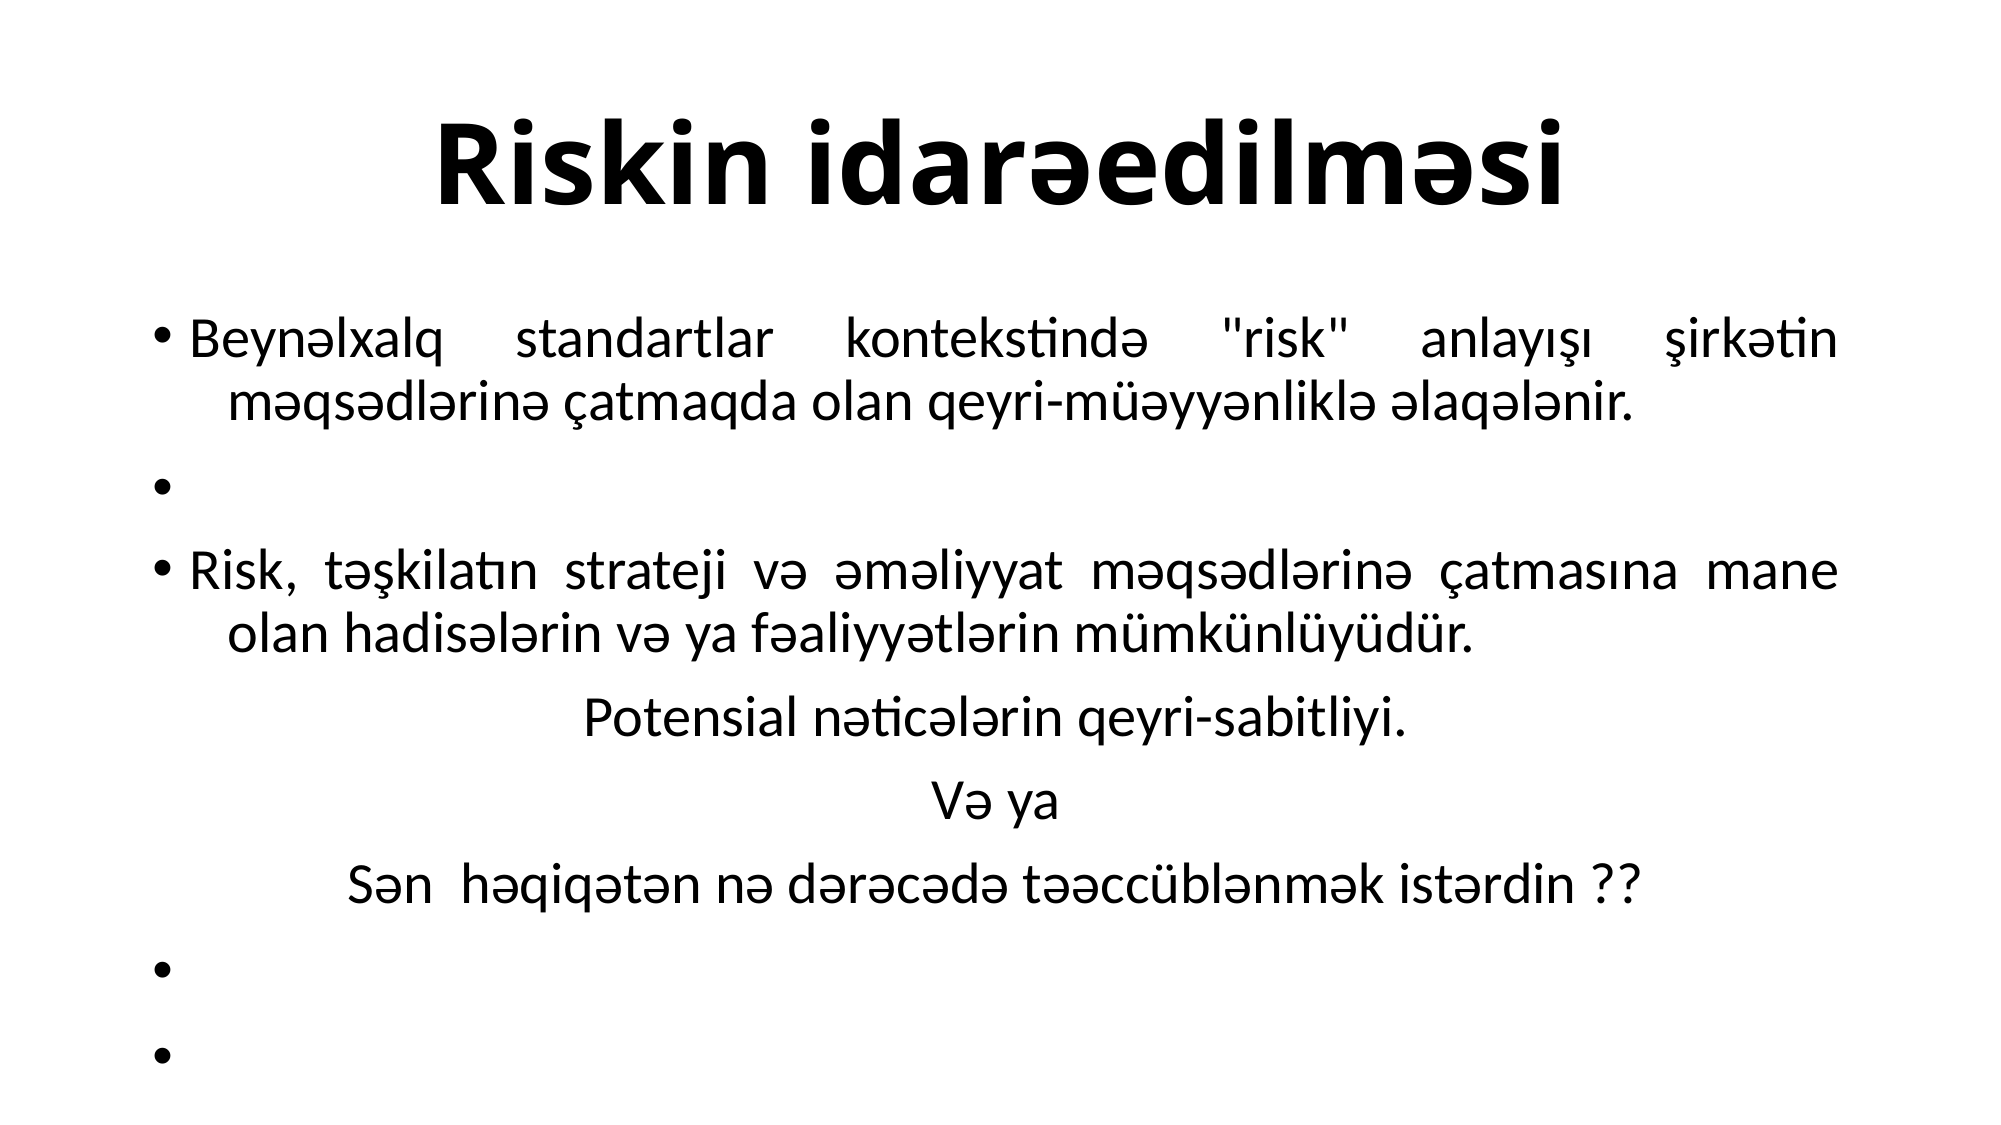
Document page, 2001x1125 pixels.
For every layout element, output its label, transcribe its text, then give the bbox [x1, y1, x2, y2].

list Beynəlxalq standartlar kontekstində "risk" anlayışı şirkətin məqsədlərinə çatmaqda olan qeyri-müəyyənliklə əlaqələnir. Risk, təşkilatın strateji və əməliyyat məqsədlərinə çatmasına mane olan hadisələrin və ya fəaliyyətlərin mümkünlüyüdür. Potensial nəticələrin qeyri-sabitliyi. Və ya Sən həqiqətən nə dərəcədə təəccüblənmək istərdin ?? [137, 299, 1863, 1014]
title Riskin idarəedilməsi [137, 59, 1863, 278]
